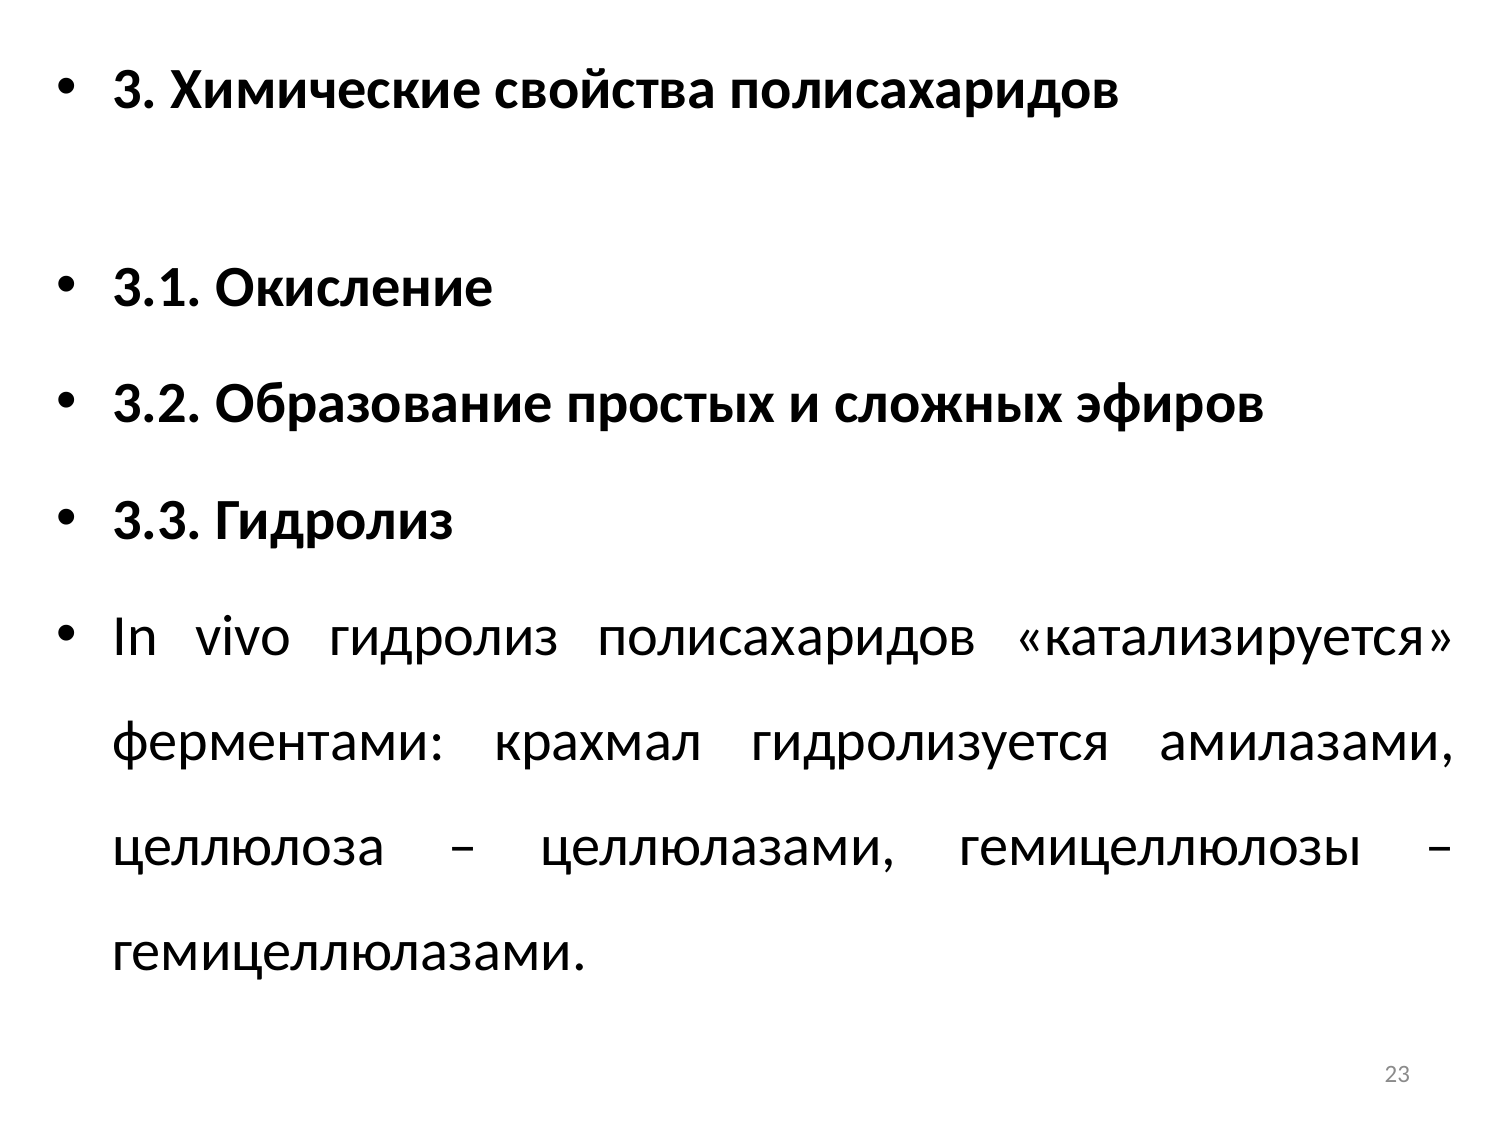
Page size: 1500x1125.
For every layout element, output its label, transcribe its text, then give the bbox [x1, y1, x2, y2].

slide_number <номер> [1074, 1042, 1425, 1103]
list 3. Химические свойства полисахаридов 3.1. Окисление 3.2. Образование простых и сложных эфиров 3.3. Гидролиз In vivo гидролиз полисахаридов «катализируется» ферментами: крахмал гидролизуется амилазами, целлюлоза – целлюлазами, гемицеллюлозы – гемицеллюлазами. [41, 42, 1471, 1012]
